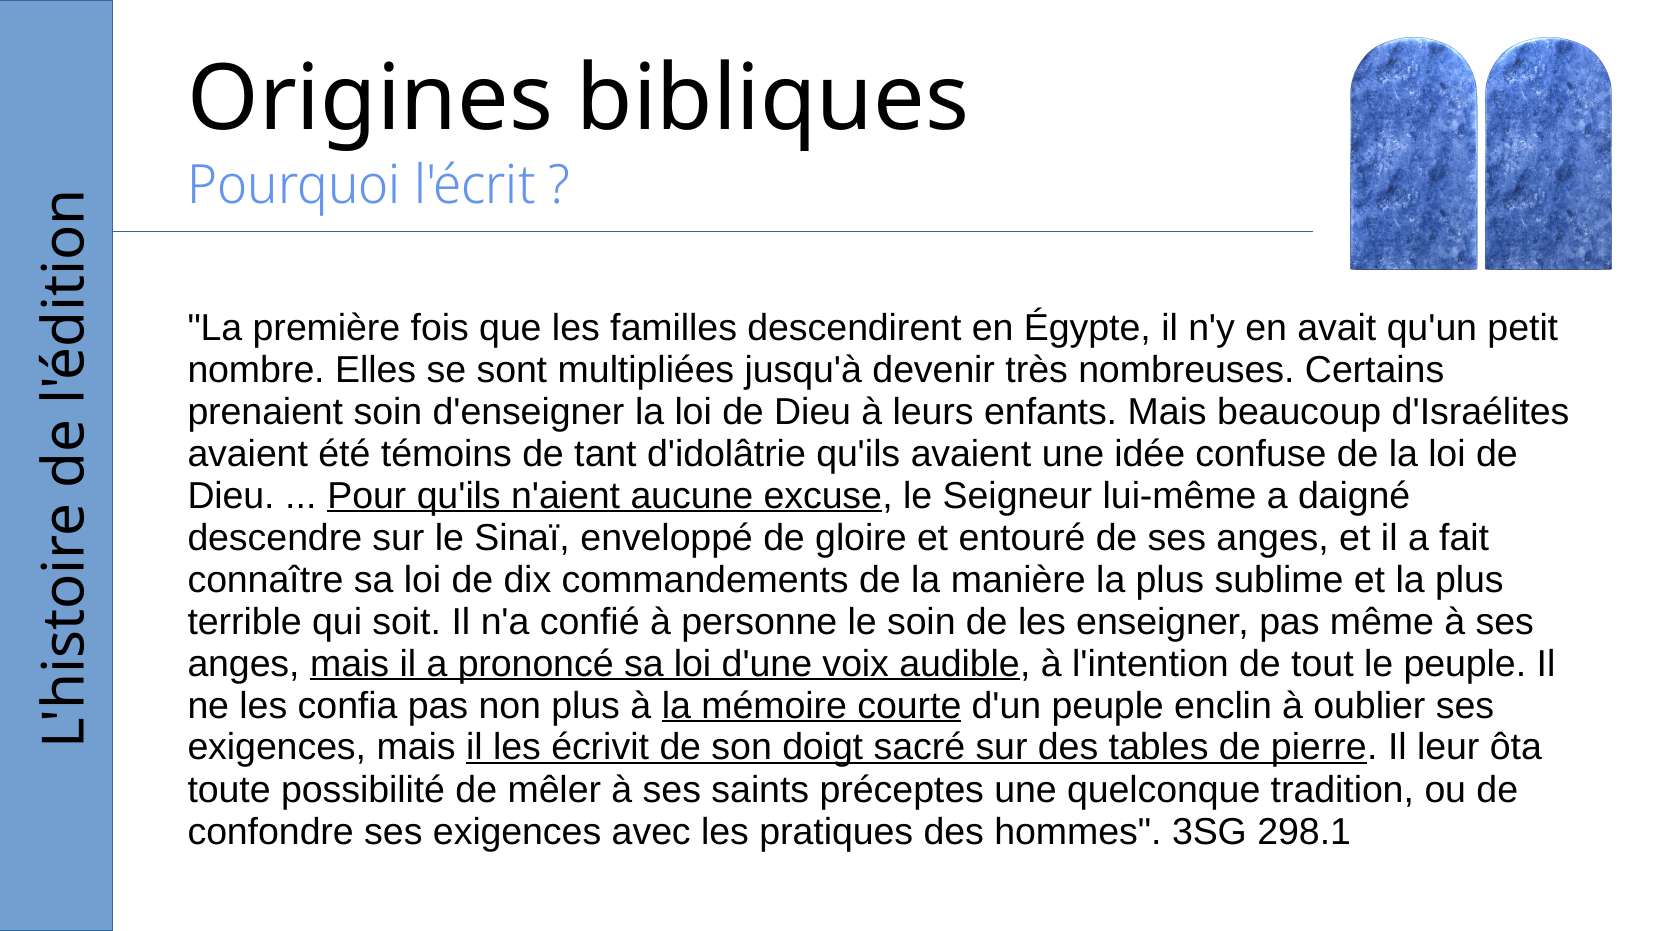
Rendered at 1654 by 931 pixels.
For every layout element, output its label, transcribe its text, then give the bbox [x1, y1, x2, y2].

picture [1350, 37, 1612, 270]
text_box [0, 0, 113, 931]
subtitle "La première fois que les familles descendirent en Égypte, il n'y en avait qu'un petit nombre. Elles se sont multipliées jusqu'à devenir très nombreuses. Certains prenaient soin d'enseigner la loi de Dieu à leurs enfants. Mais beaucoup d'Israélites avaient été témoins de tant d'idolâtrie qu'ils avaient une idée confuse de la loi de Dieu. ... Pour qu'ils n'aient aucune excuse, le Seigneur lui-même a daigné descendre sur le Sinaï, enveloppé de gloire et entouré de ses anges, et il a fait connaître sa loi de dix commandements de la manière la plus sublime et la plus terrible qui soit. Il n'a confié à personne le soin de les enseigner, pas même à ses anges, mais il a prononcé sa loi d'une voix audible, à l'intention de tout le peuple. Il ne les confia pas non plus à la mémoire courte d'un peuple enclin à oublier ses exigences, mais il les écrivit de son doigt sacré sur des tables de pierre. Il leur ôta toute possibilité de mêler à ses saints préceptes une quelconque tradition, ou de confondre ses exigences avec les pratiques des hommes". 3SG 298.1 [187, 306, 1571, 853]
title Origines bibliques [187, 33, 1571, 125]
title Pourquoi l'écrit ? [187, 125, 1350, 239]
text_box L'histoire de l'édition [13, 37, 105, 901]
